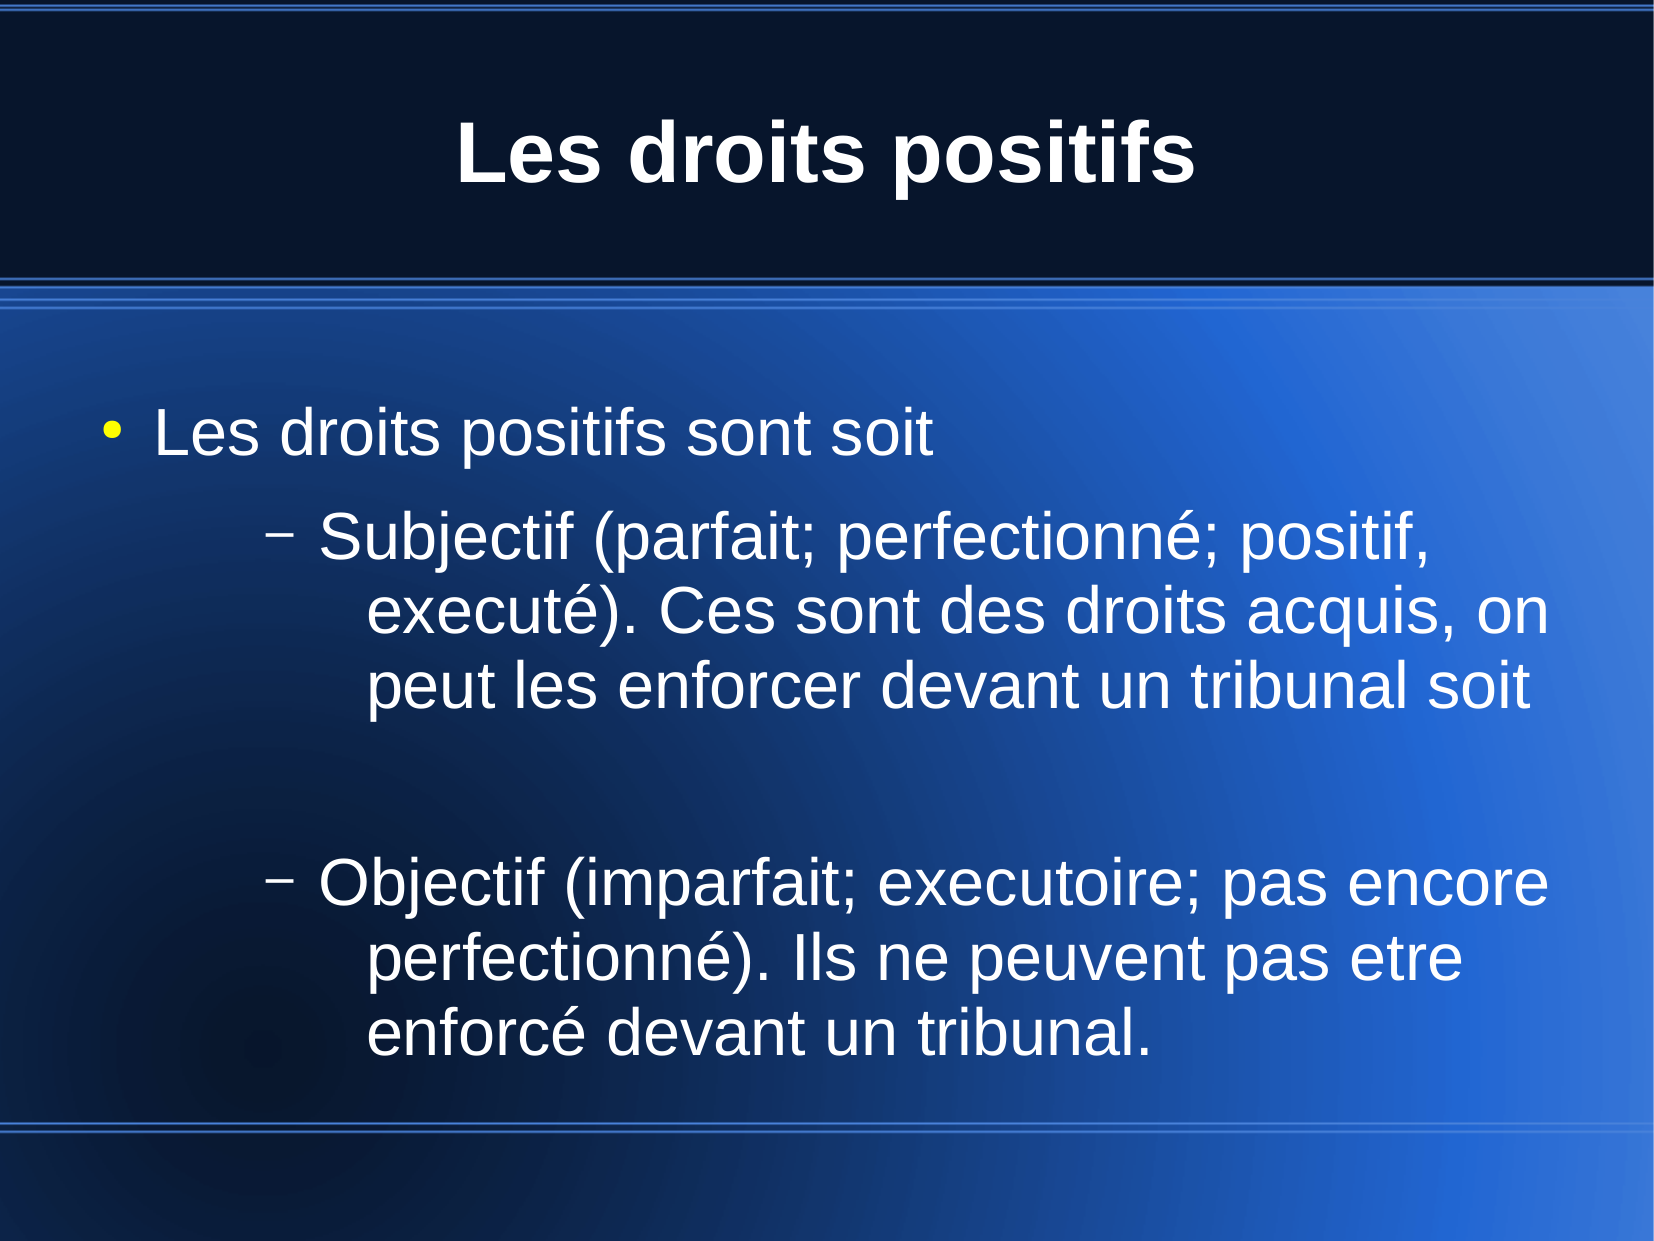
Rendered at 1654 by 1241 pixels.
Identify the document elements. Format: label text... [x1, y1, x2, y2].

list Les droits positifs sont soit Subjectif (parfait; perfectionné; positif, executé). Ces sont des droits acquis, on peut les enforcer devant un tribunal soit Objectif (imparfait; executoire; pas encore perfectionné). Ils ne peuvent pas etre enforcé devant un tribunal. [82, 290, 1571, 1151]
title Les droits positifs [82, 49, 1571, 257]
picture [0, 0, 1654, 1241]
